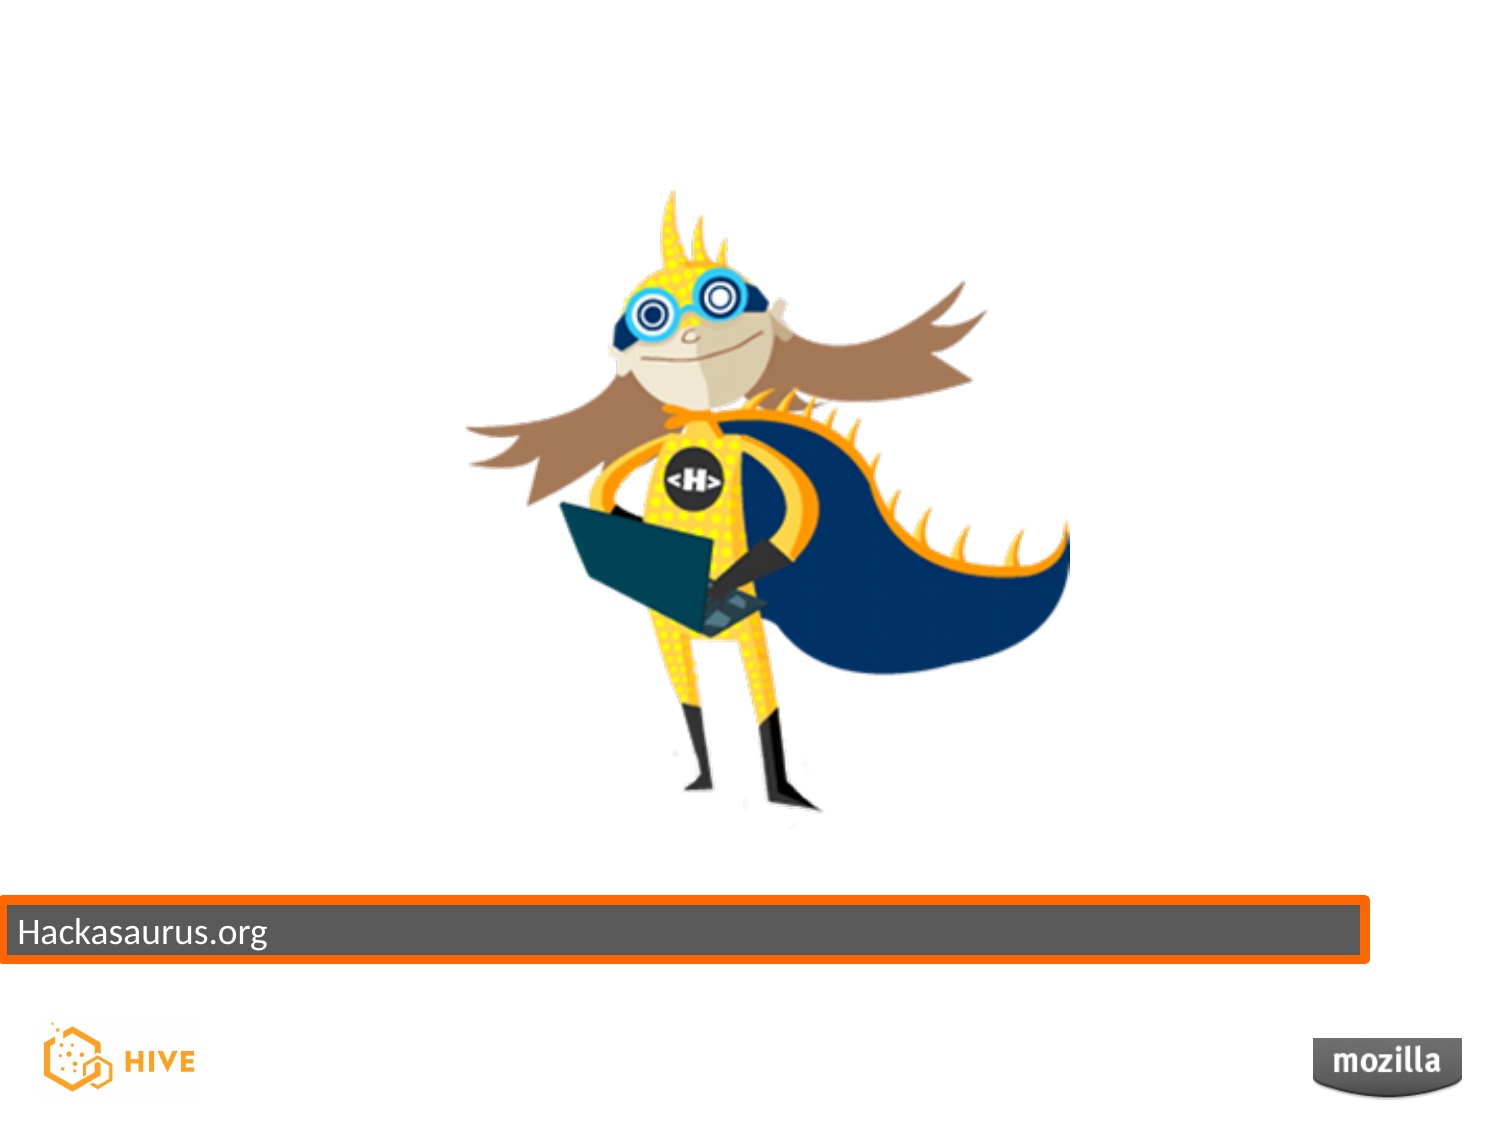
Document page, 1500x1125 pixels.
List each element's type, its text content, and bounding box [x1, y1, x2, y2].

text_box Hackasaurus.org [2, 899, 1365, 960]
picture [37, 1018, 201, 1100]
picture [1313, 1038, 1462, 1100]
picture [465, 190, 1070, 856]
